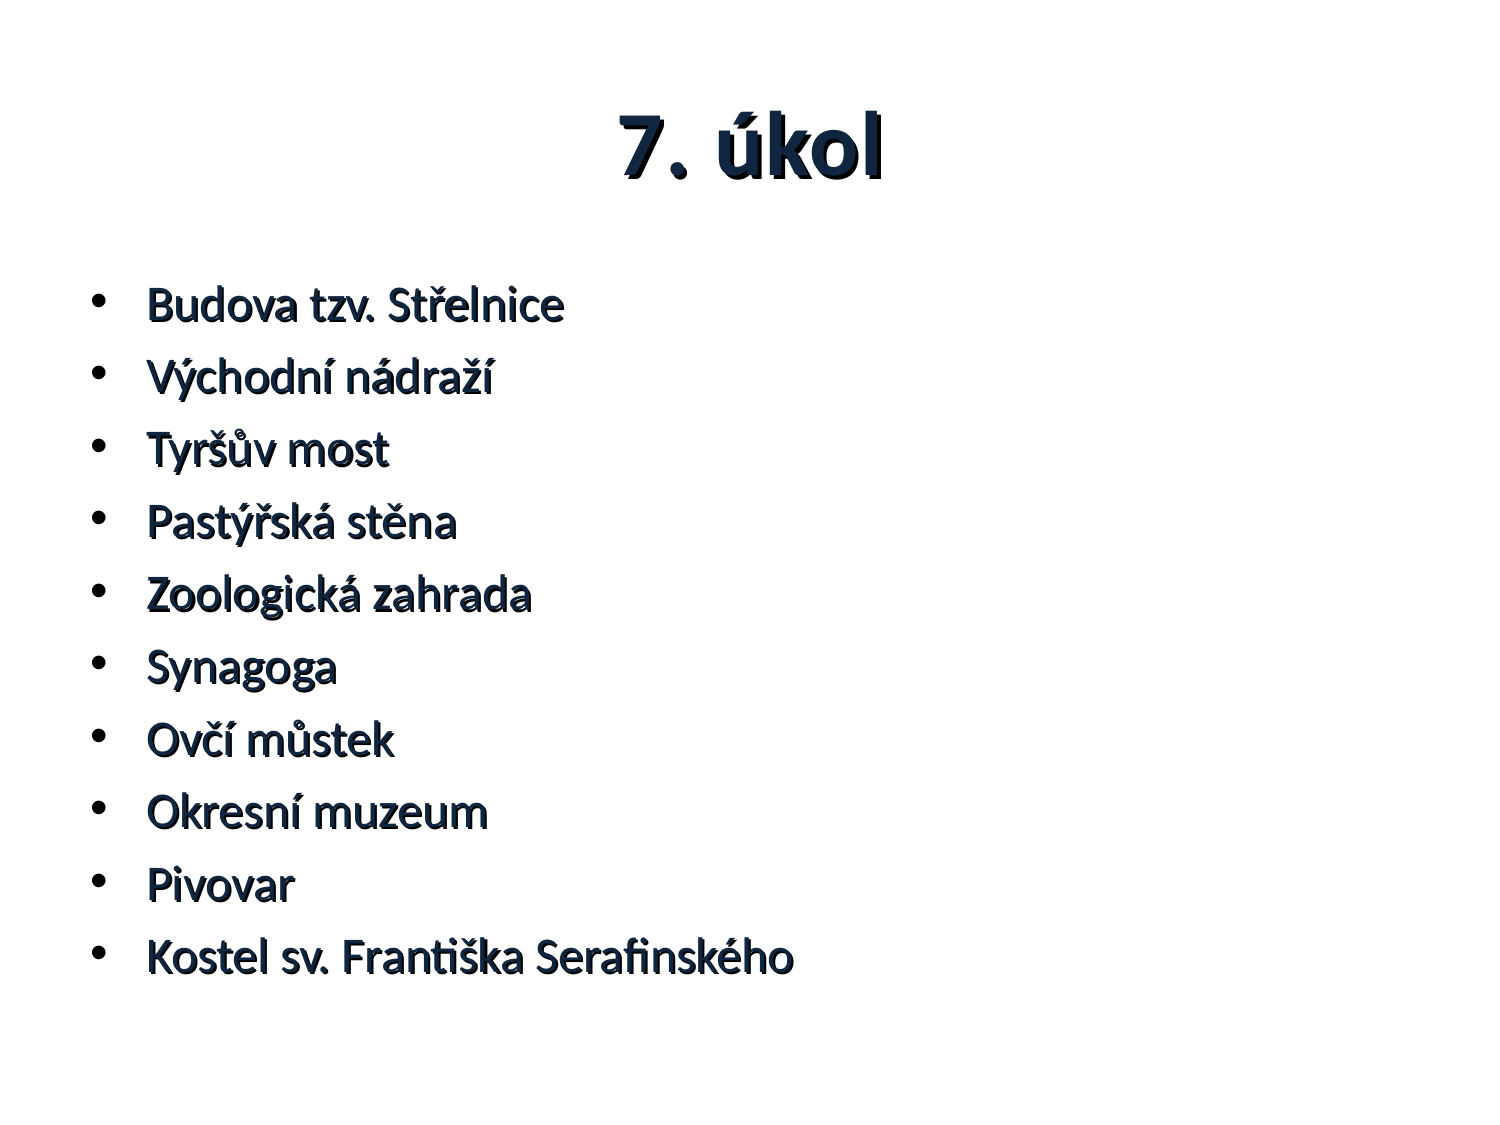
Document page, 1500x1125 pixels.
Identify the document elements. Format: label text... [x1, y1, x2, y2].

list Budova tzv. Střelnice Východní nádraží Tyršův most Pastýřská stěna Zoologická zahrada Synagoga Ovčí můstek Okresní muzeum Pivovar Kostel sv. Františka Serafinského [75, 262, 1426, 1005]
title 7. úkol [75, 45, 1426, 233]
